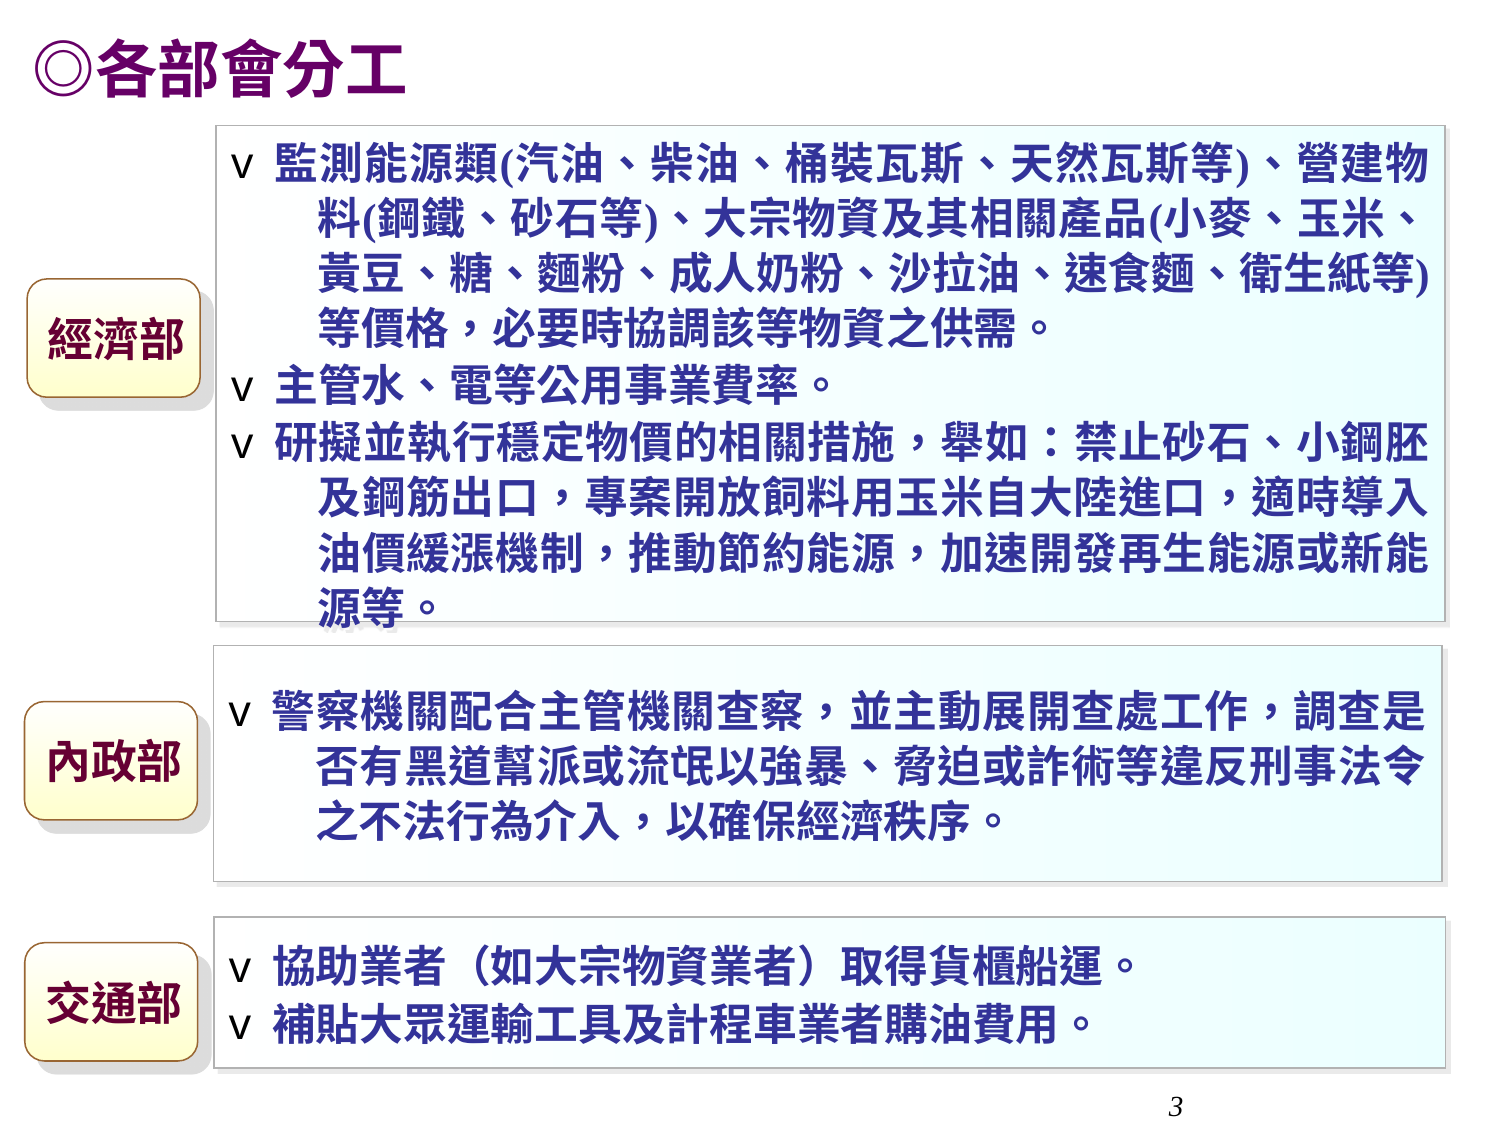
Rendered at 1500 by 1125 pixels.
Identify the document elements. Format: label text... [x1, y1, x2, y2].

text_box ◎各部會分工 [17, 19, 1306, 113]
text_box 內政部 [24, 701, 198, 820]
text_box 協助業者（如大宗物資業者）取得貨櫃船運。 補貼大眾運輸工具及計程車業者購油費用。 [214, 917, 1445, 1068]
text_box <編號> [1153, 1079, 1500, 1125]
text_box 經濟部 [27, 278, 201, 398]
text_box 交通部 [24, 942, 198, 1061]
text_box 監測能源類(汽油、柴油、桶裝瓦斯、天然瓦斯等)、營建物料(鋼鐵、砂石等)、大宗物資及其相關產品(小麥、玉米、黃豆、糖、麵粉、成人奶粉、沙拉油、速食麵、衛生紙等)等價格，必要時協調該等物資之供需。 主管水、電等公用事業費率。 研擬並執行穩定物價的相關措施，舉如：禁止砂石、小鋼胚及鋼筋出口，專案開放飼料用玉米自大陸進口，適時導入油價緩漲機制，推動節約能源，加速開發再生能源或新能源等。 [216, 125, 1445, 622]
text_box 警察機關配合主管機關查察，並主動展開查處工作，調查是否有黑道幫派或流氓以強暴、脅迫或詐術等違反刑事法令之不法行為介入，以確保經濟秩序。 [213, 645, 1442, 882]
